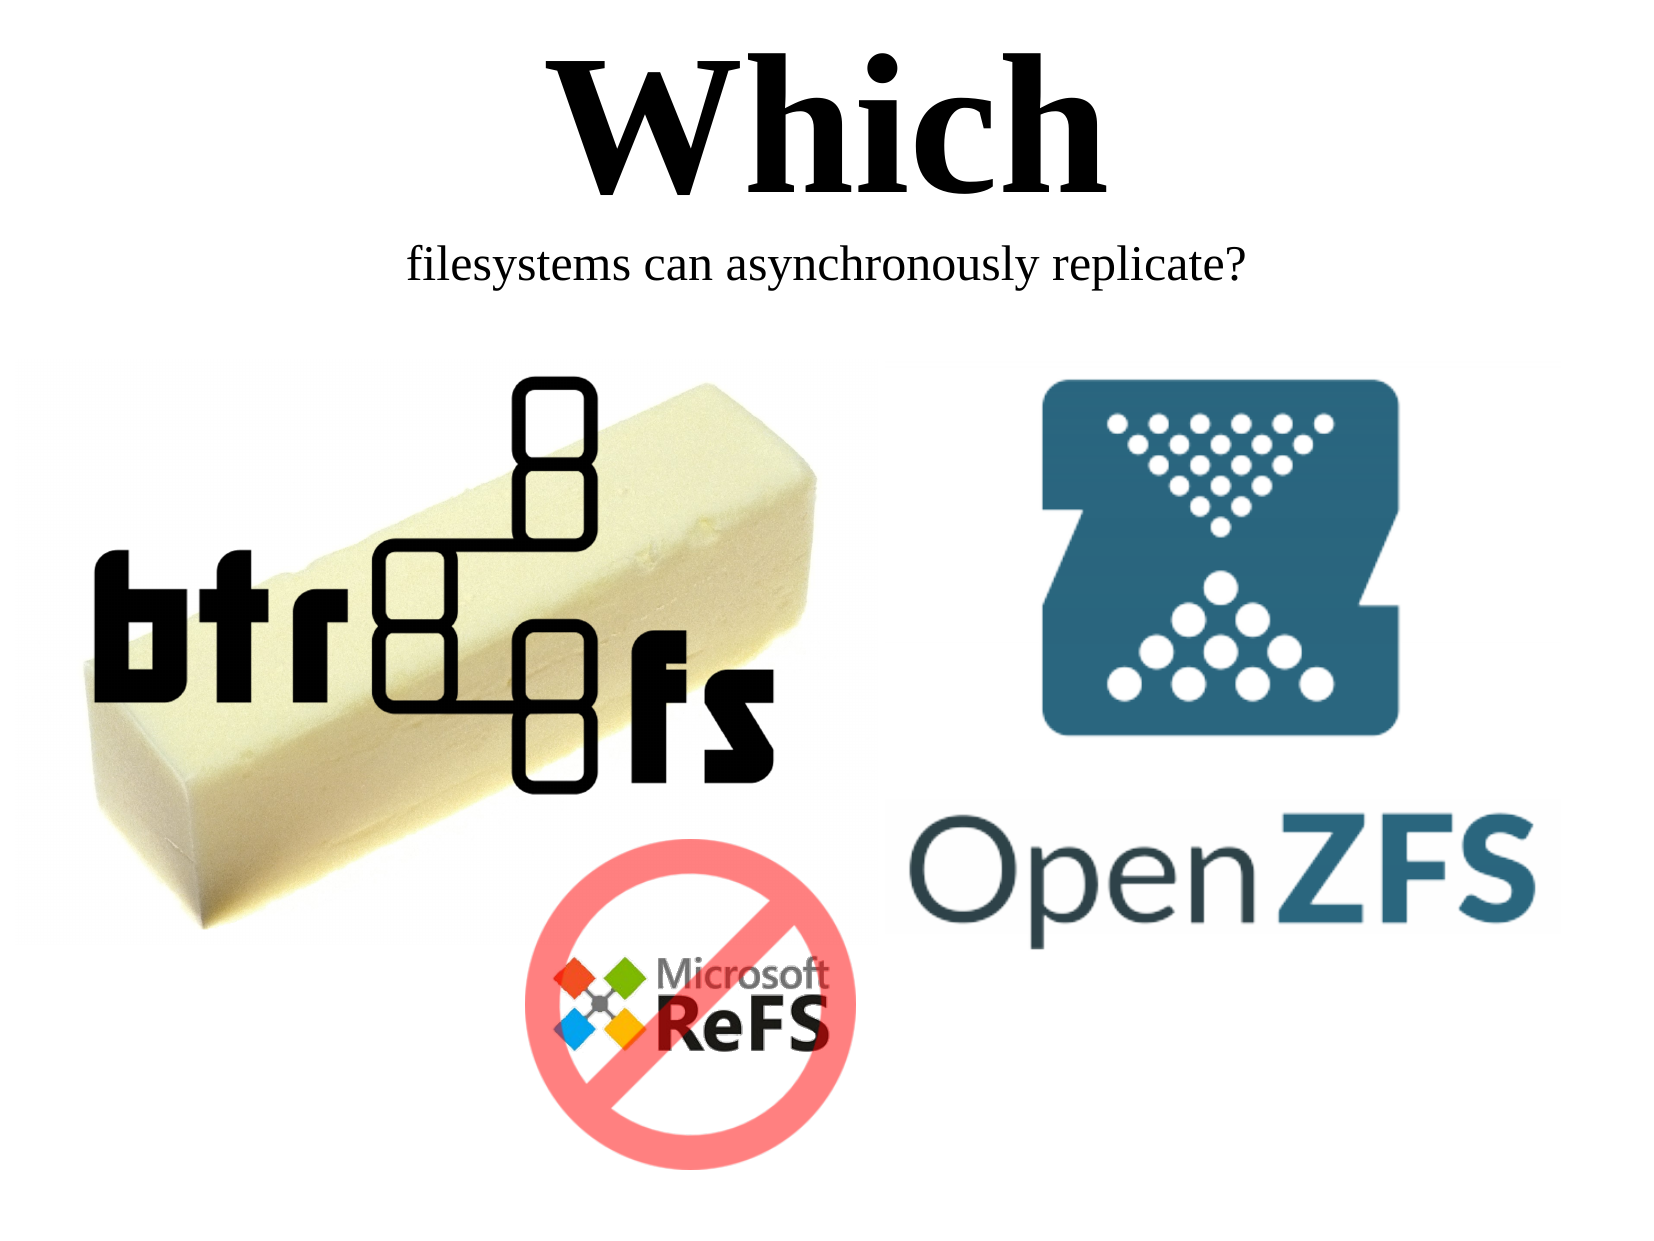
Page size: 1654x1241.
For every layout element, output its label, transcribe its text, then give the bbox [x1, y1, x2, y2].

picture [15, 359, 878, 1171]
picture [885, 355, 1561, 976]
title Which filesystems can asynchronously replicate? [82, 14, 1571, 292]
